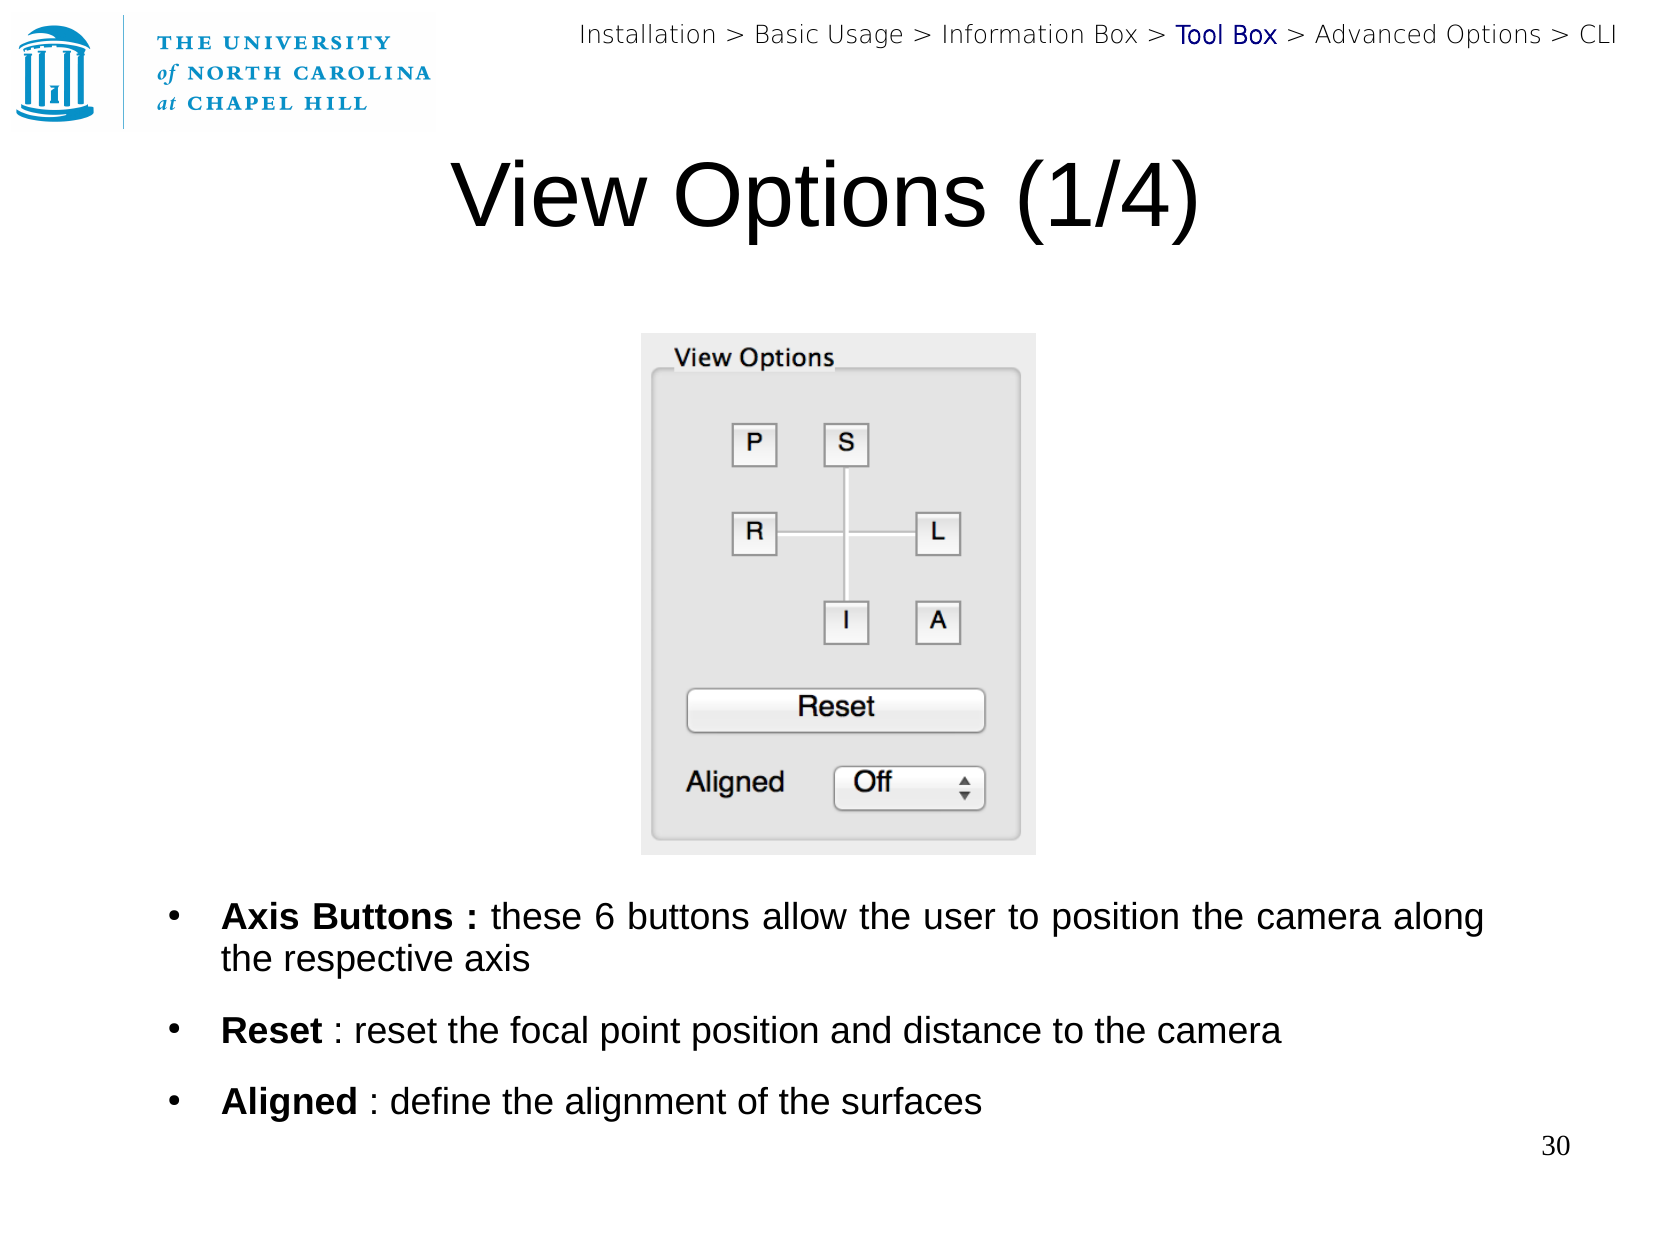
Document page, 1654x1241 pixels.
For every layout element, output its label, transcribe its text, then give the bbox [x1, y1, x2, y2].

text_box Installation > Basic Usage > Information Box > Tool Box > Advanced Options > CLI [564, 12, 1654, 58]
list Axis Buttons : these 6 buttons allow the user to position the camera along the respective axis Reset : reset the focal point position and distance to the camera Aligned : define the alignment of the surfaces [150, 895, 1486, 1139]
title View Options (1/4) [82, 90, 1571, 298]
picture [641, 333, 1036, 856]
picture [11, 12, 436, 132]
